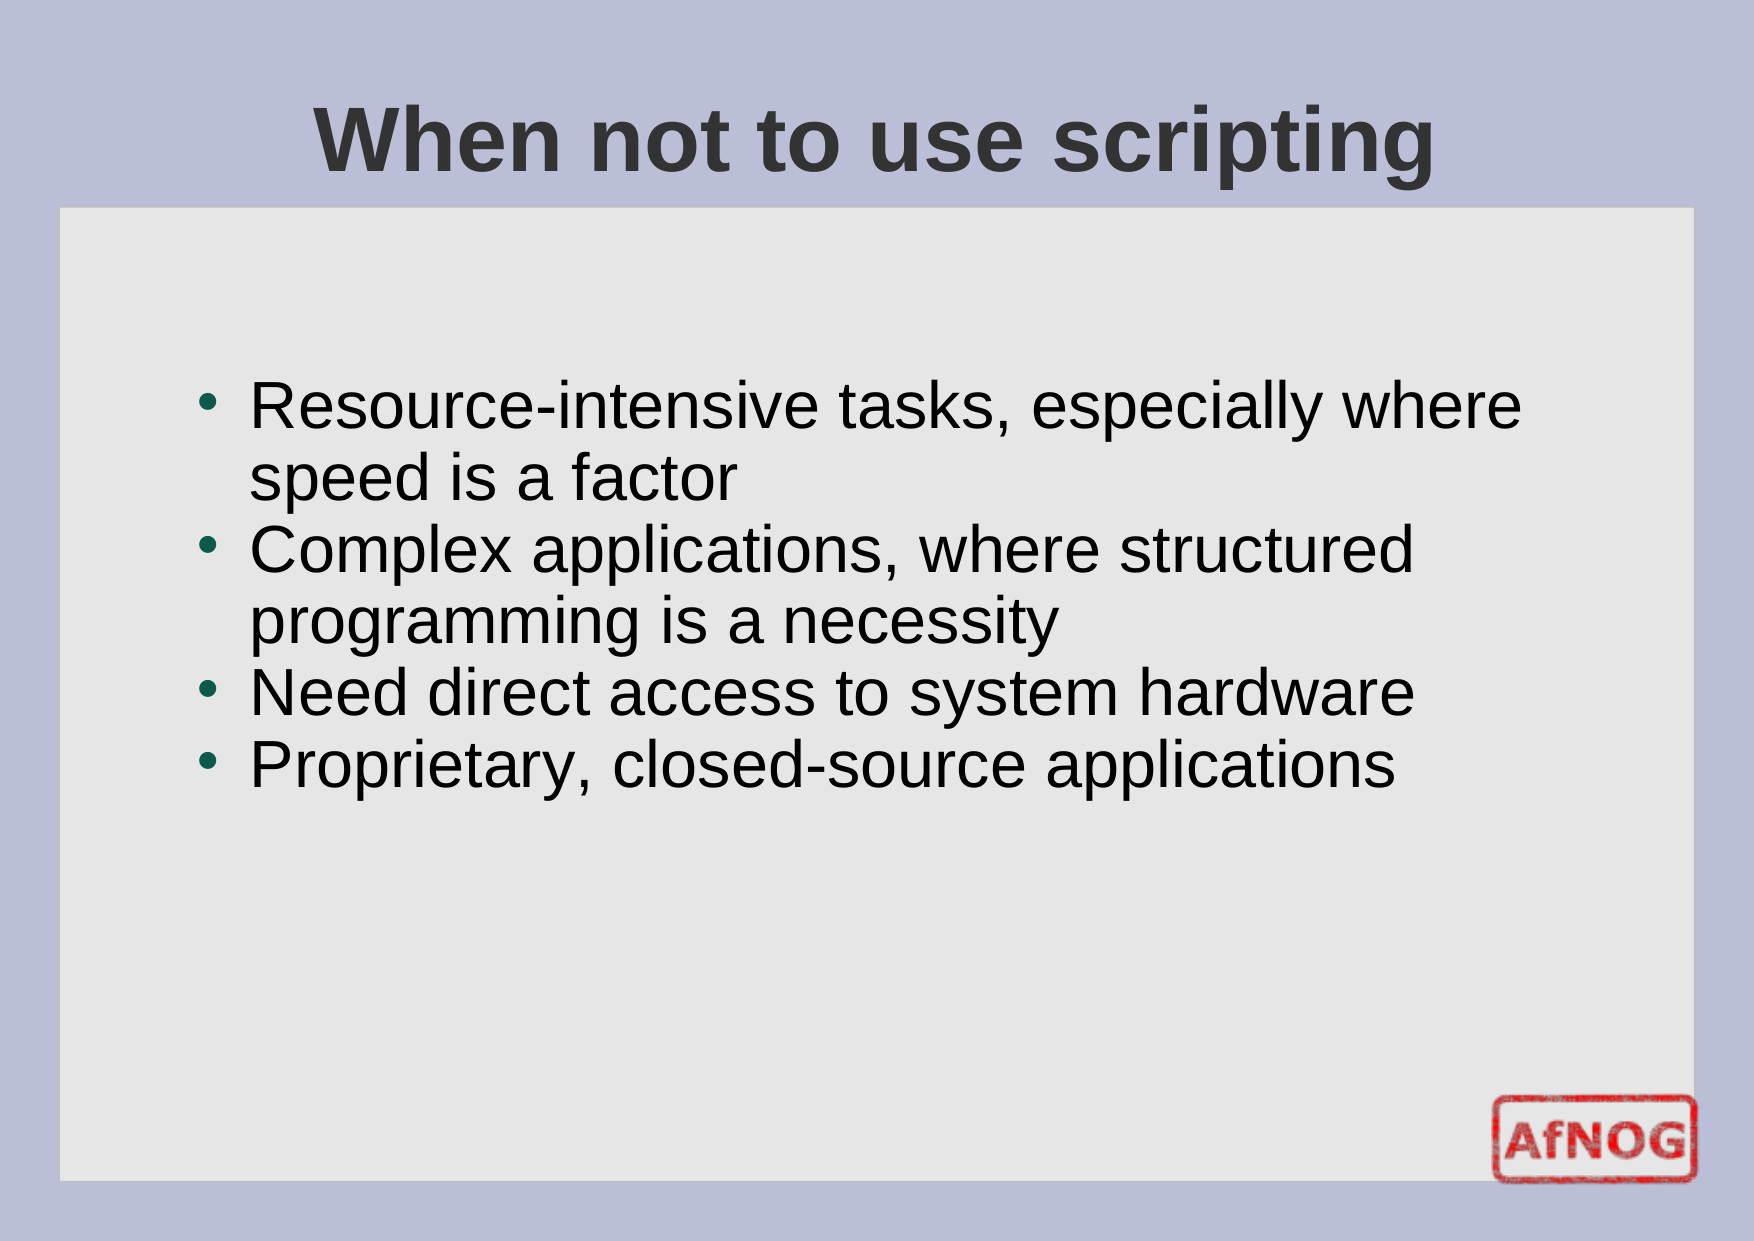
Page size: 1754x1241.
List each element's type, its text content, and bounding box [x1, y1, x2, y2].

picture [1576, 1092, 1701, 1188]
text_box [59, 285, 1695, 1182]
title When not to use scripting [59, 0, 1695, 285]
list Resource-intensive tasks, especially where speed is a factor Complex applications, where structured programming is a necessity Need direct access to system hardware Proprietary, closed-source applications [179, 371, 1576, 1241]
